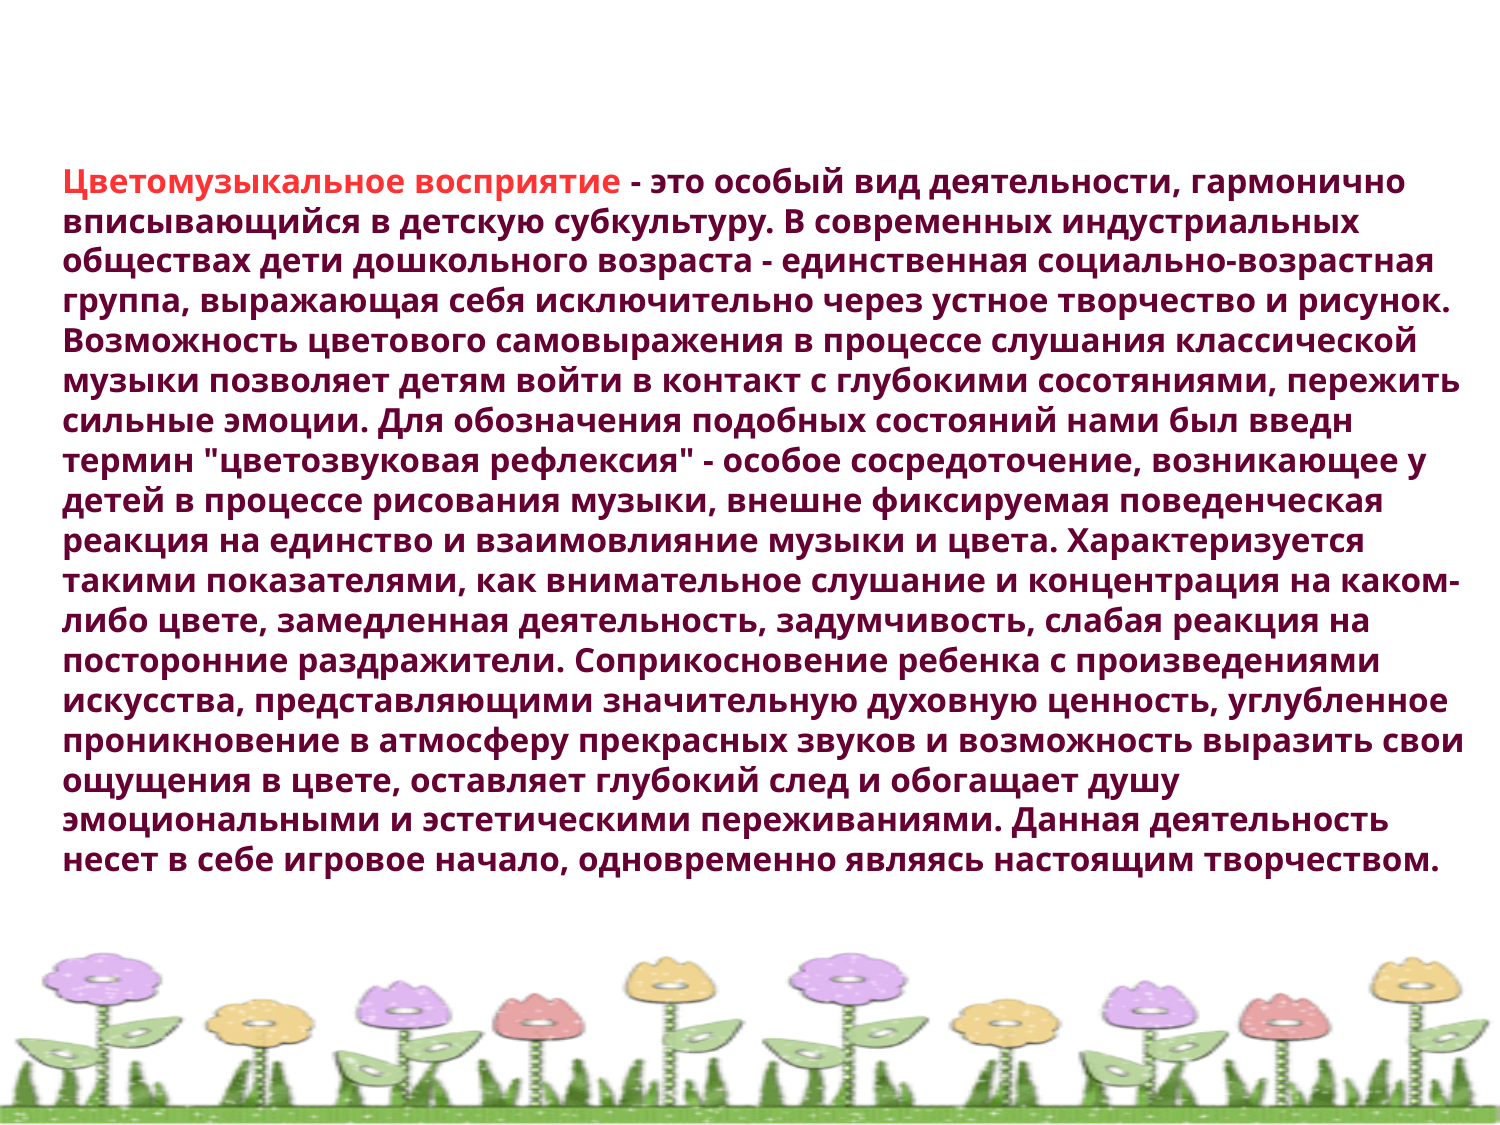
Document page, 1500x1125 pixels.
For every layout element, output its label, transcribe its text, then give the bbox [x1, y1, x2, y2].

text_box Цветомузыкальное восприятие - это особый вид деятельности, гармонично вписывающийся в детскую субкультуру. В современных индустриальных обществах дети дошкольного возраста - единственная социально-возрастная группа, выражающая себя исключительно через устное творчество и рисунок. Возможность цветового самовыражения в процессе слушания классической музыки позволяет детям войти в контакт с глубокими сосотяниями, пережить сильные эмоции. Для обозначения подобных состояний нами был введн термин "цветозвуковая рефлексия" - особое сосредоточение, возникающее у детей в процессе рисования музыки, внешне фиксируемая поведенческая реакция на единство и взаимовлияние музыки и цвета. Характеризуется такими показателями, как внимательное слушание и концентрация на каком-либо цвете, замедленная деятельность, задумчивость, слабая реакция на посторонние раздражители. Соприкосновение ребенка с произведениями искусства, представляющими значительную духовную ценность, углубленное проникновение в атмосферу прекрасных звуков и возможность выразить свои ощущения в цвете, оставляет глубокий след и обогащает душу эмоциональными и эстетическими переживаниями. Данная деятельность несет в себе игровое начало, одновременно являясь настоящим творчеством. [47, 152, 1500, 886]
picture [0, 952, 1500, 1125]
